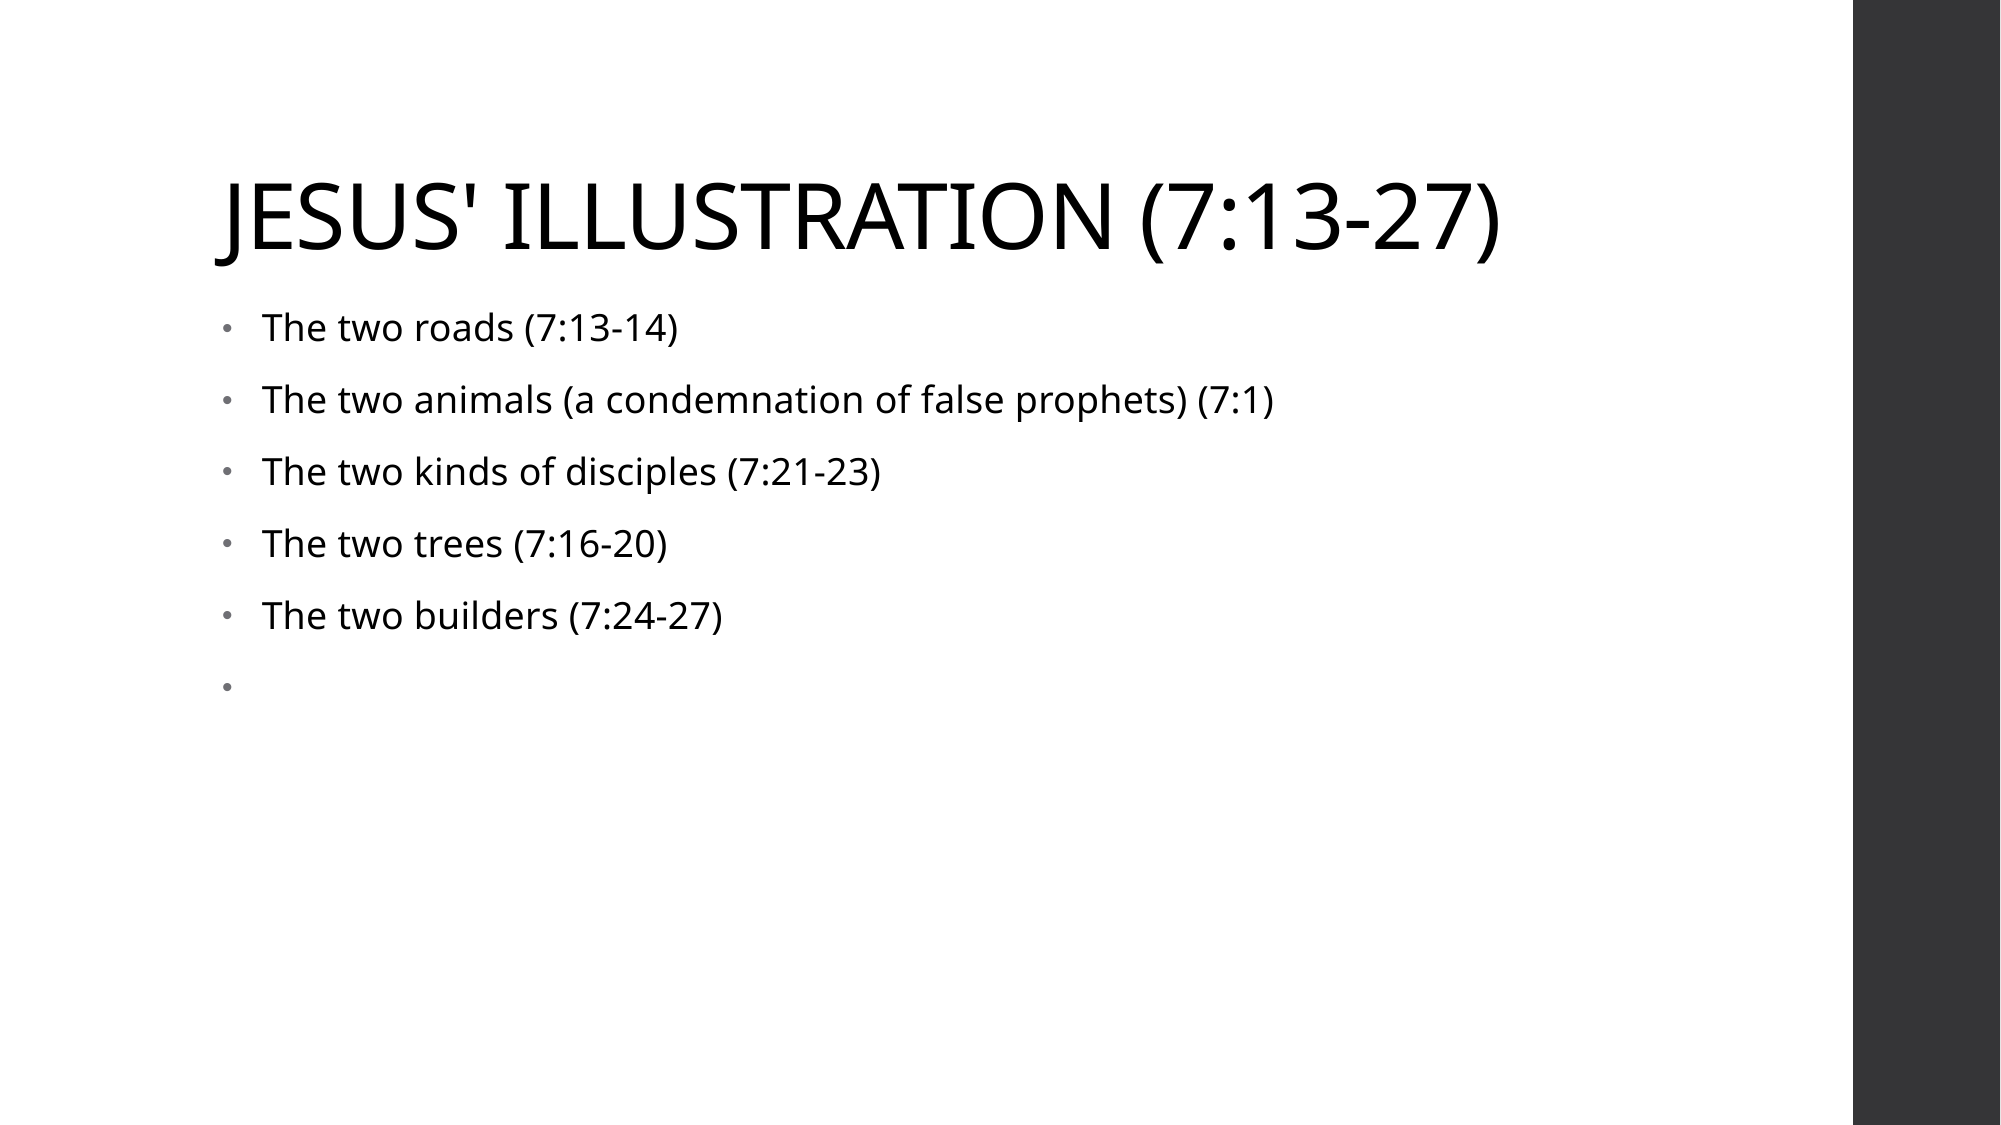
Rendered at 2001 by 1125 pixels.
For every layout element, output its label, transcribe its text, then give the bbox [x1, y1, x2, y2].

title JESUS' ILLUSTRATION (7:13-27) [206, 60, 1797, 278]
list The two roads (7:13-14) The two animals (a condemnation of false prophets) (7:1) The two kinds of disciples (7:21-23) The two trees (7:16-20) The two builders (7:24-27) [206, 299, 1617, 1014]
